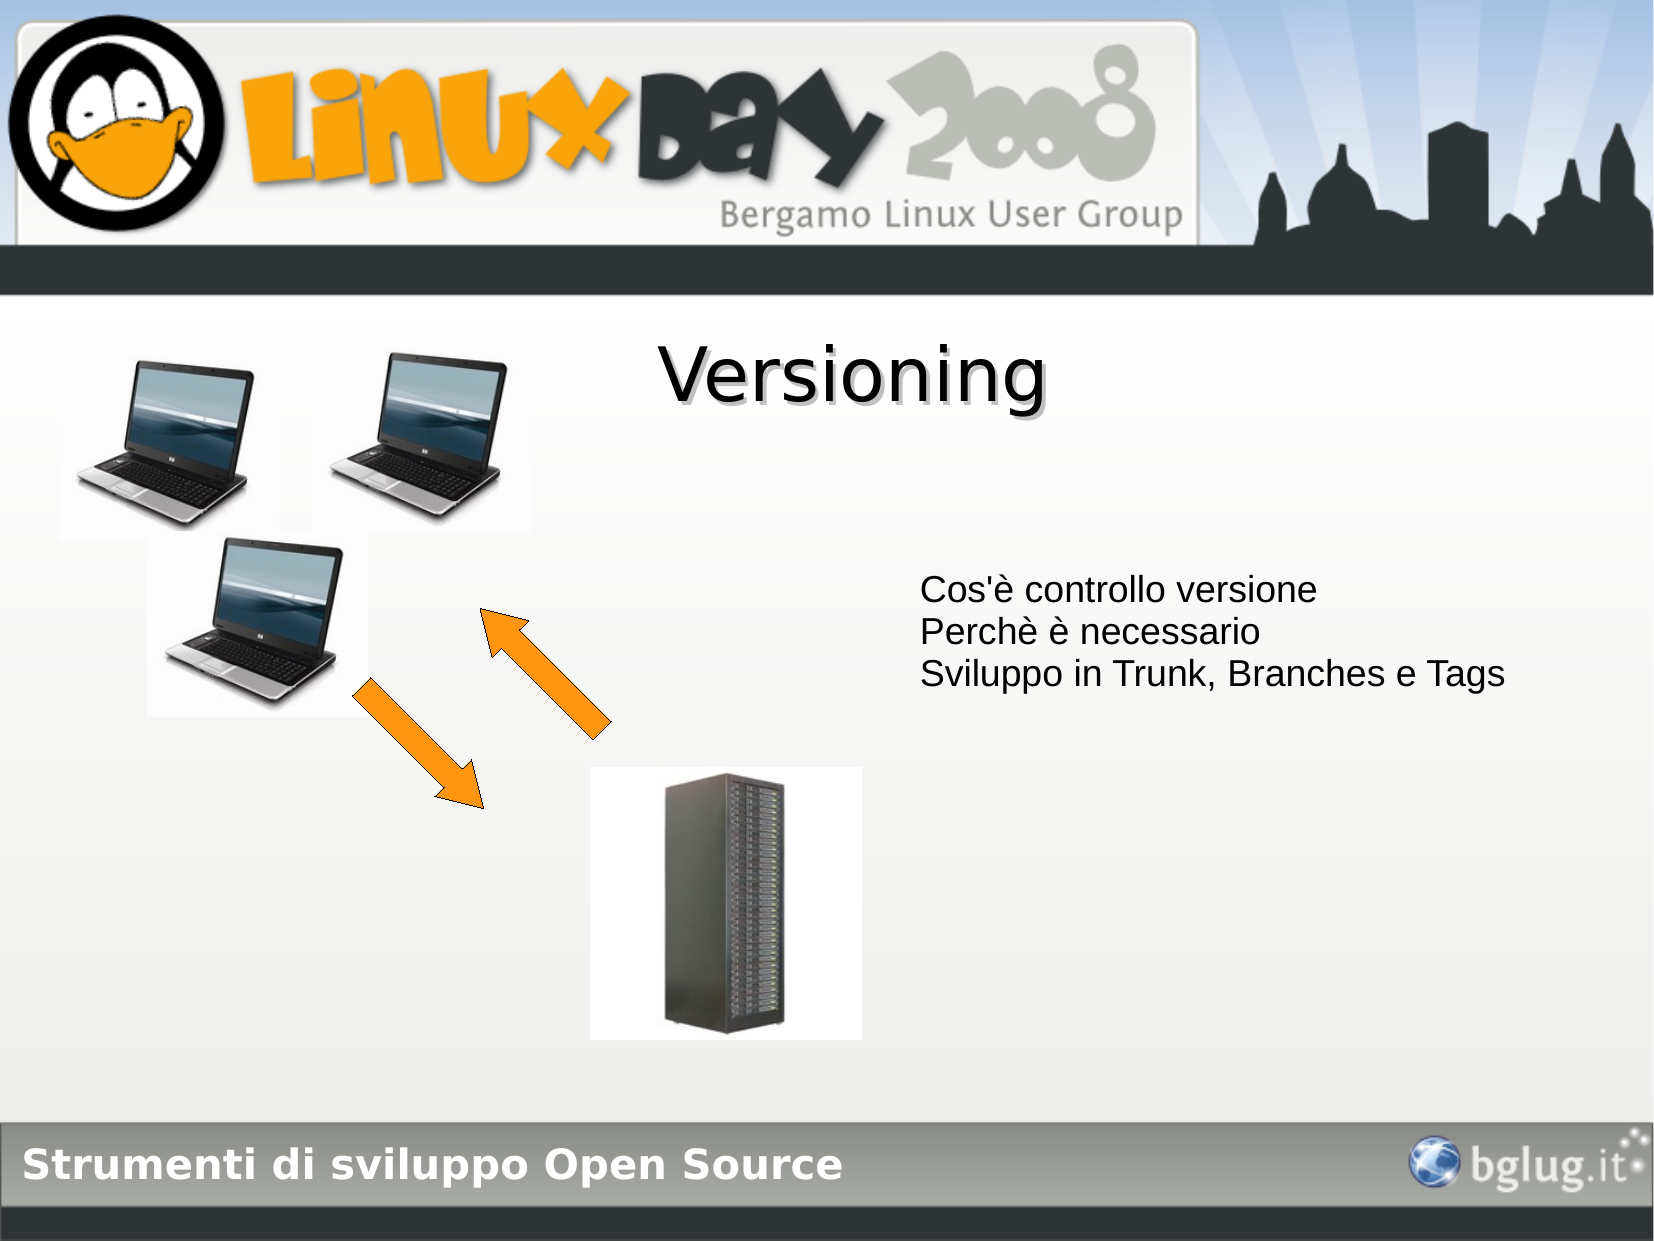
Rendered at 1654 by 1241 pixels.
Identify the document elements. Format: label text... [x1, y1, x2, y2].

text_box Strumenti di sviluppo Open Source [6, 1133, 735, 1196]
text_box Cos'è controllo versione Perchè è necessario Sviluppo in Trunk, Branches e Tags [894, 561, 1521, 702]
text_box Versioning [643, 324, 1069, 424]
picture [0, 0, 1654, 1241]
text_box [352, 677, 484, 809]
text_box [480, 608, 612, 740]
